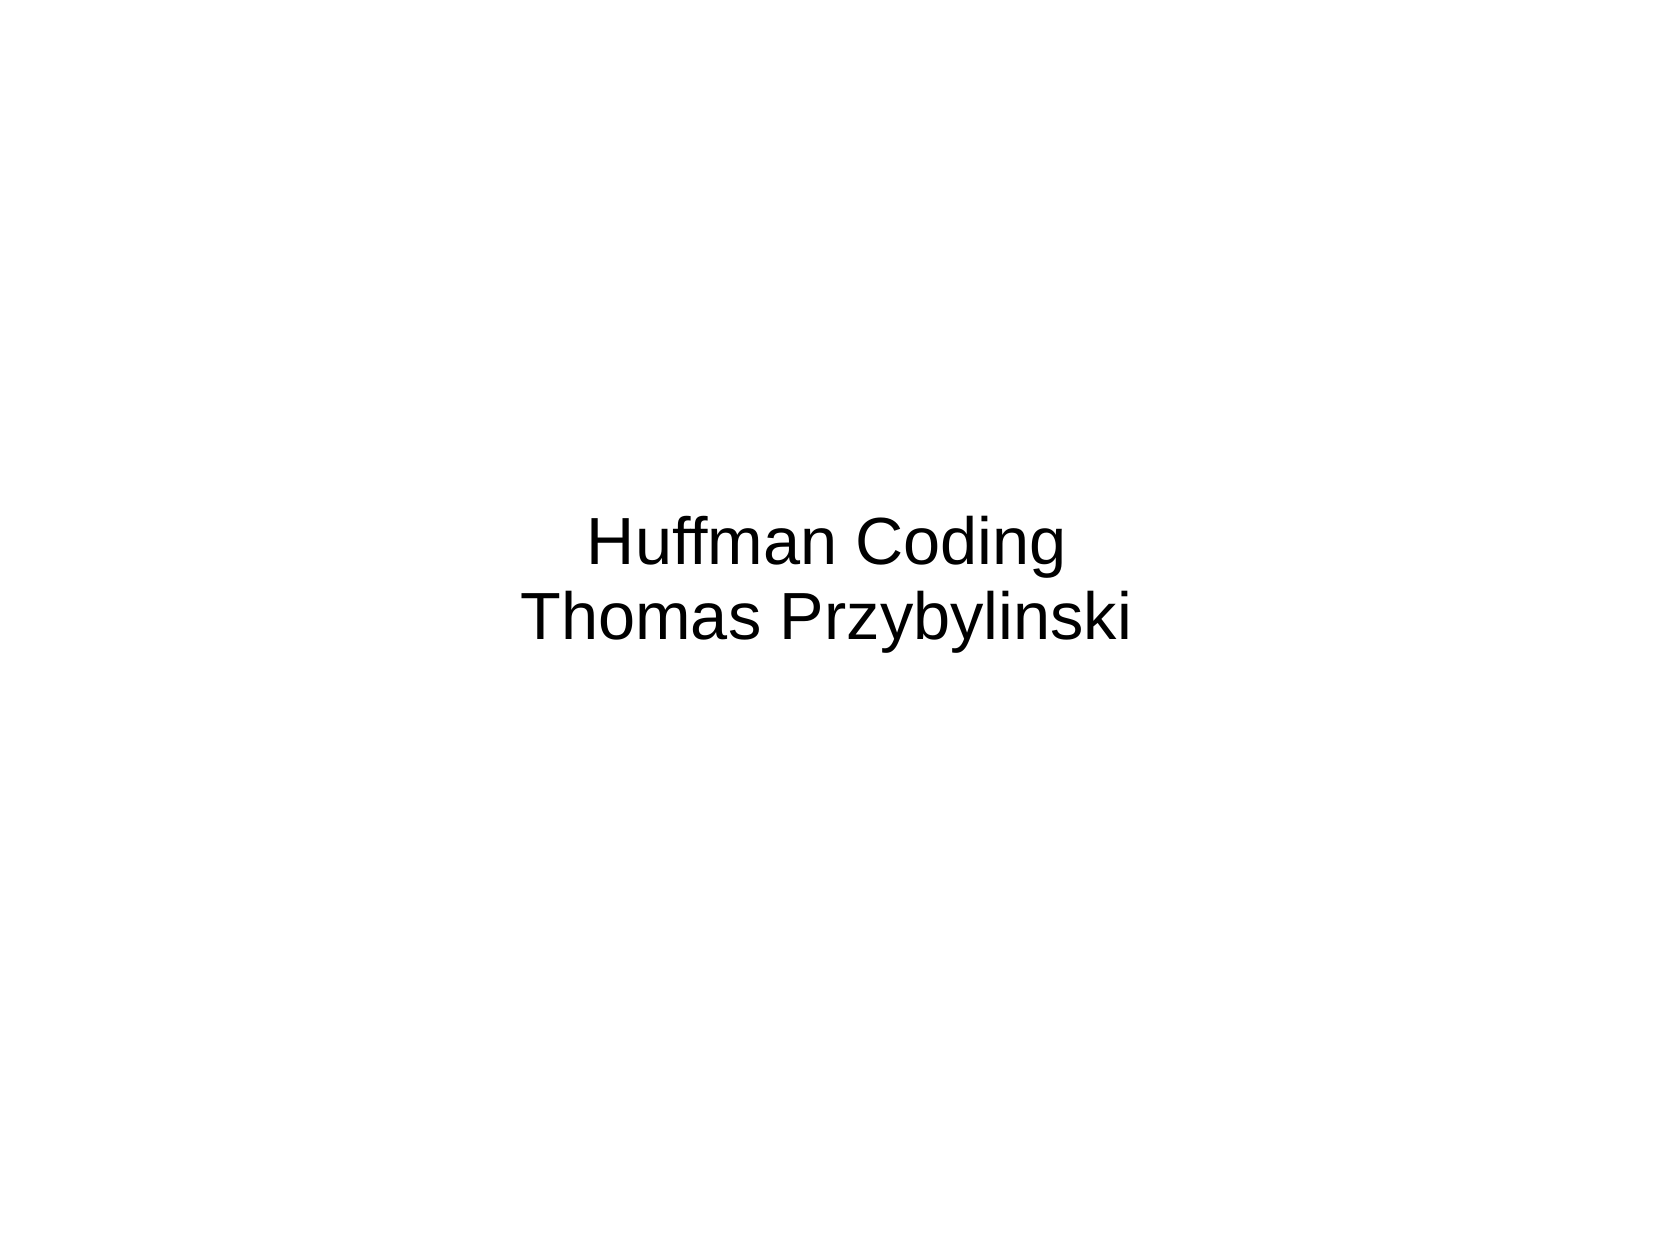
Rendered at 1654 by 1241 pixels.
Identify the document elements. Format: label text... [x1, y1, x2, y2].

subtitle Huffman Coding Thomas Przybylinski [82, 56, 1571, 1102]
